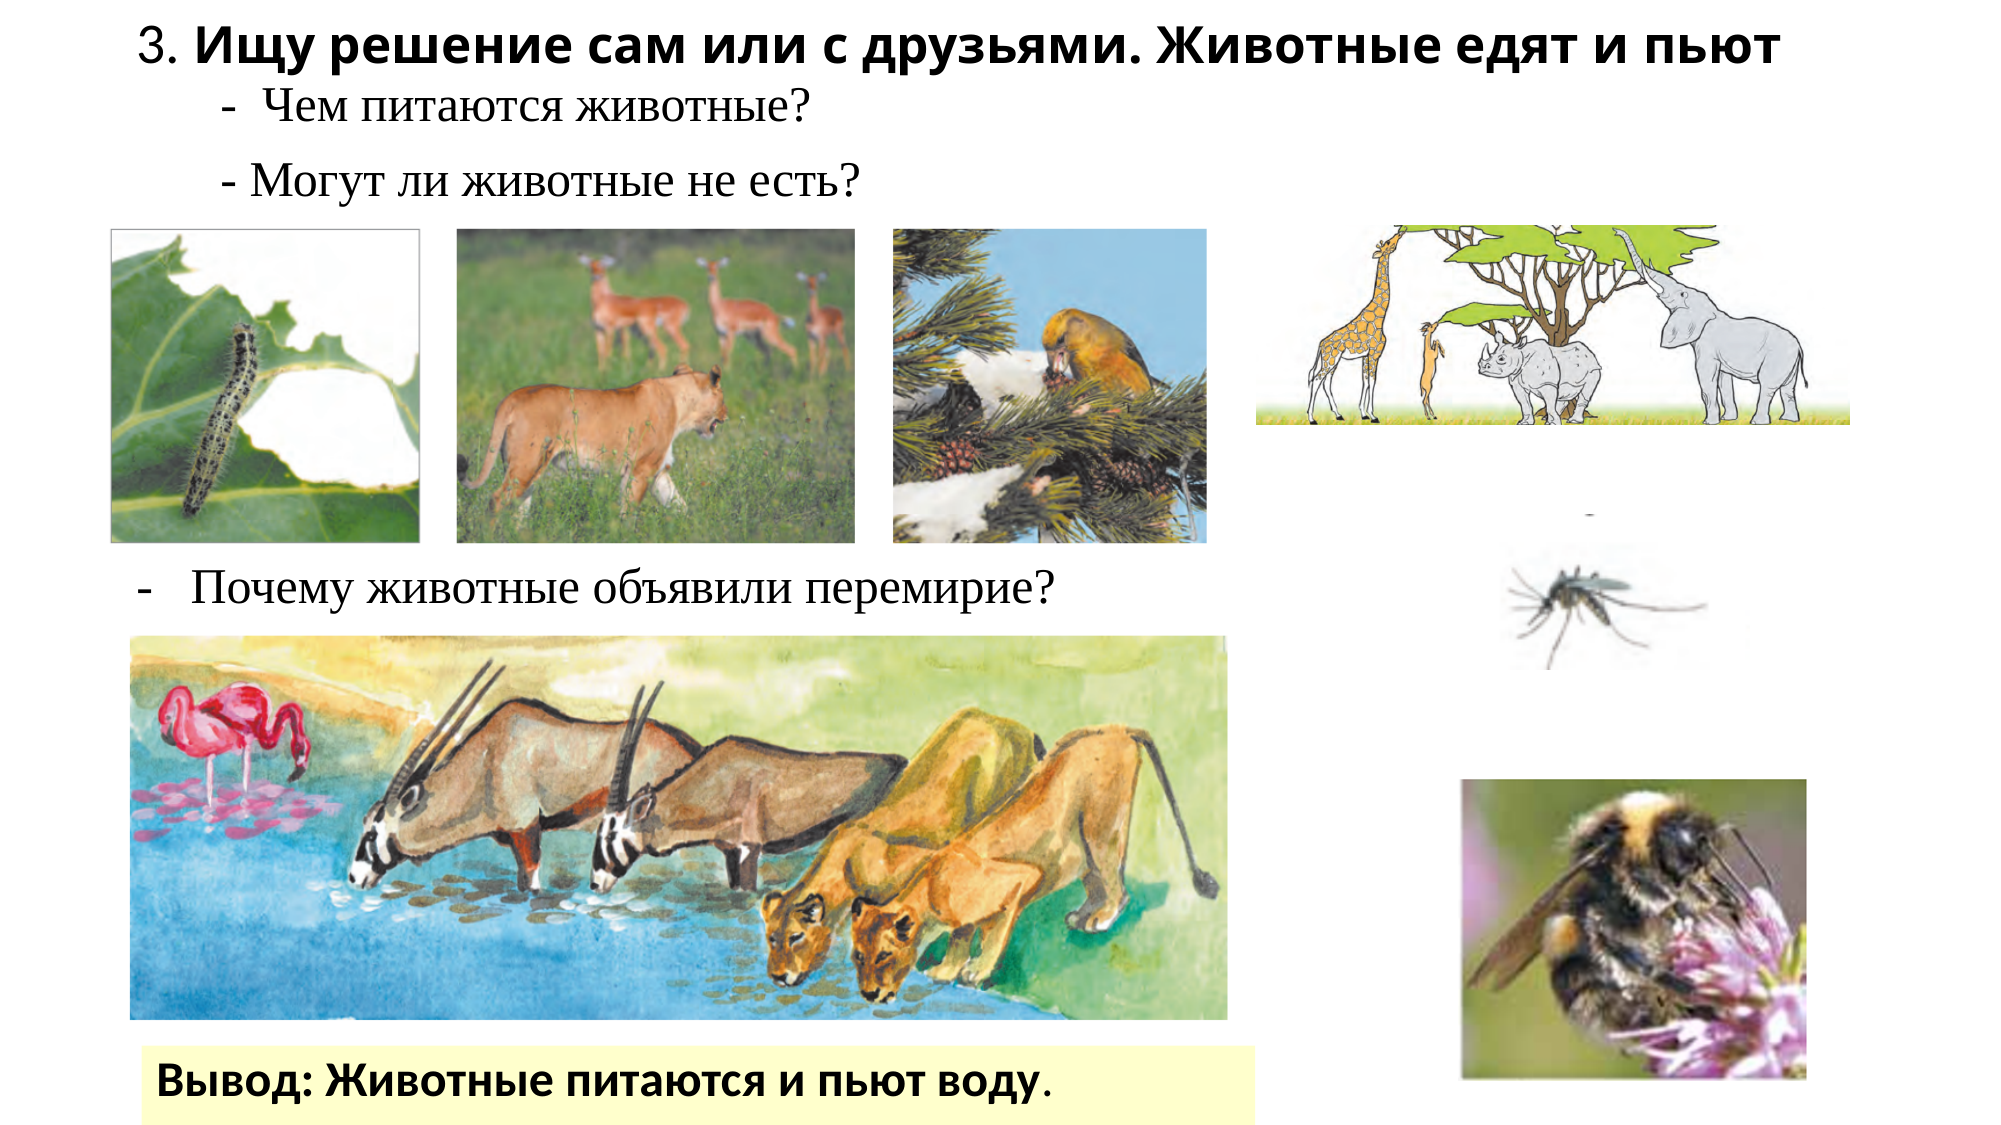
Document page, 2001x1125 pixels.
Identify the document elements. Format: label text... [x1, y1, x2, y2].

text_box Вывод: Животные питаются и пьют воду. [141, 1045, 1256, 1125]
picture [108, 623, 1238, 1034]
picture [1458, 778, 1810, 1081]
list - Почему животные объявили перемирие? [121, 553, 1286, 633]
picture [90, 215, 1238, 563]
text_box - Чем питаются животные? - Могут ли животные не есть? [205, 71, 1141, 224]
picture [1256, 226, 1850, 425]
title 3. Ищу решение сам или с друзьями. Животные едят и пьют [121, 1, 1847, 89]
picture [1458, 514, 1750, 670]
